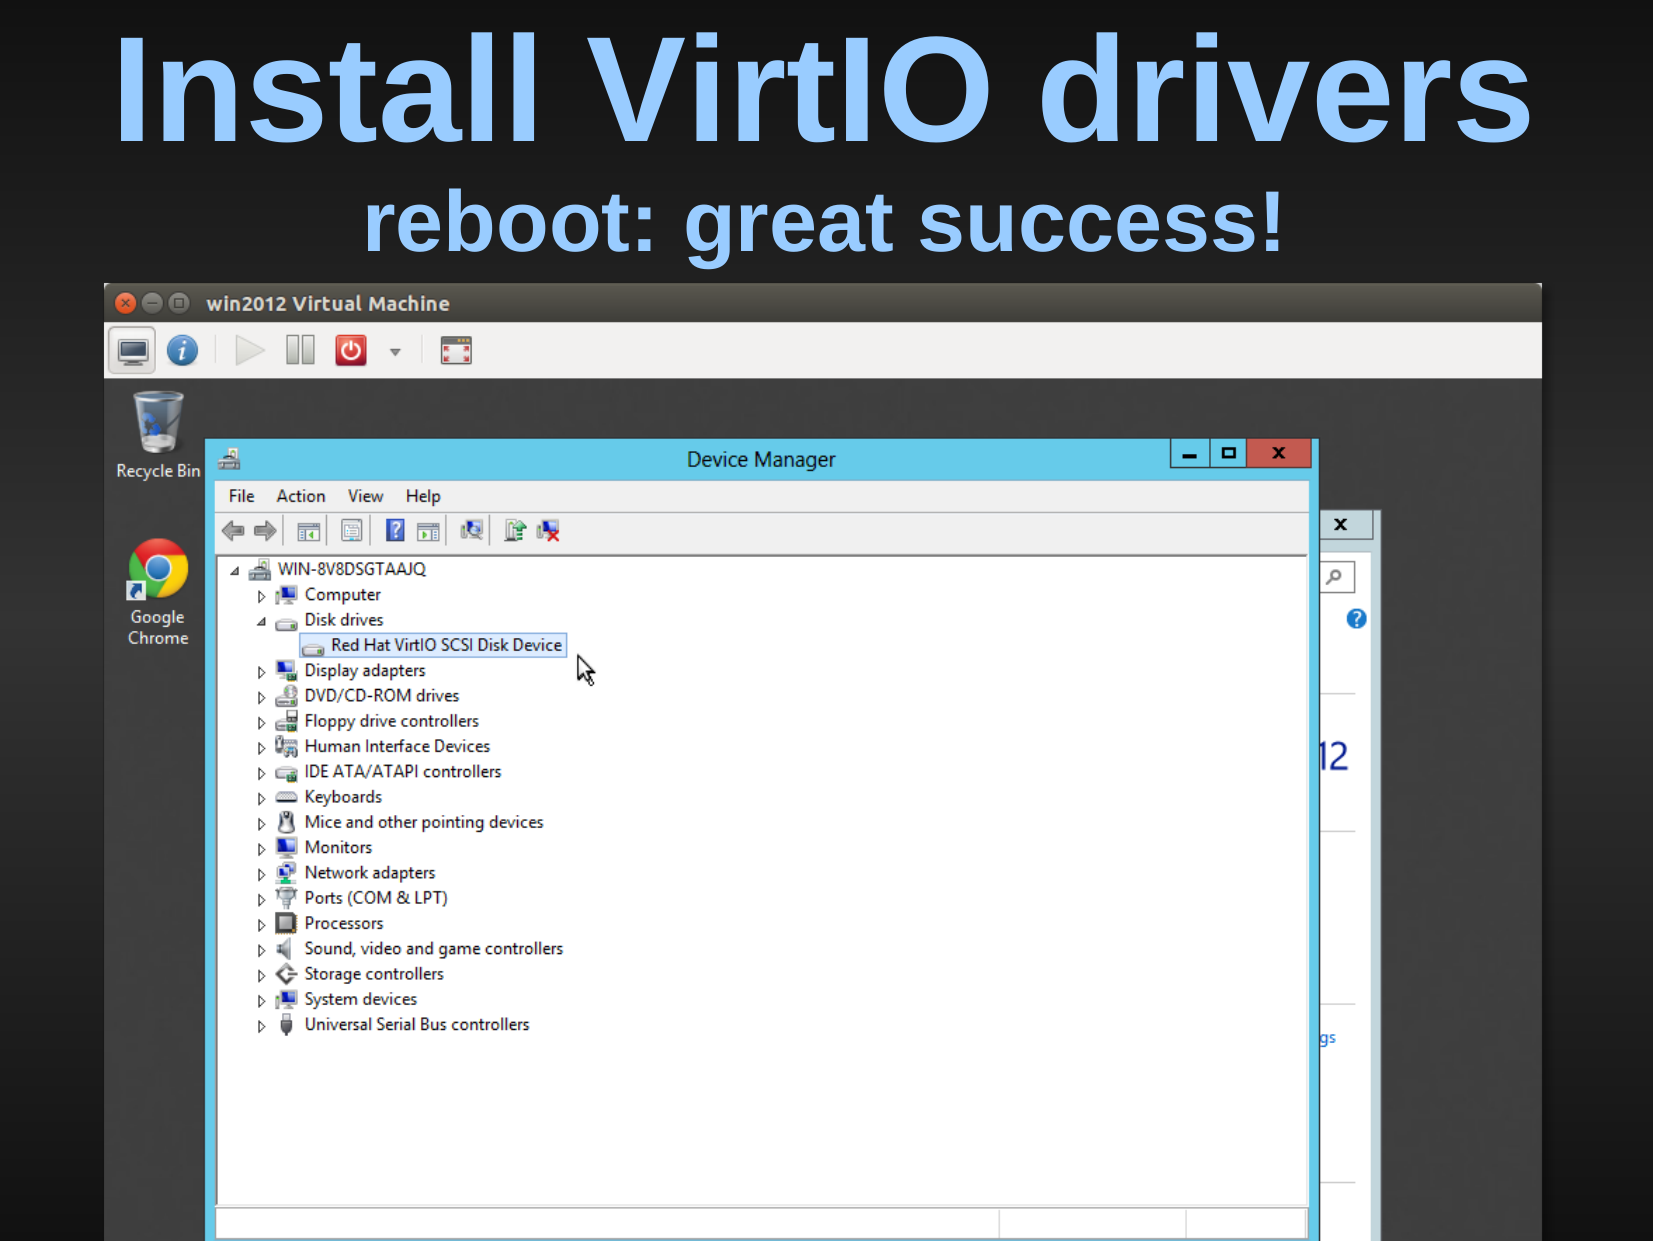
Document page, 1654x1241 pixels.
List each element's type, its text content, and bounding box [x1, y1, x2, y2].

title Install VirtIO drivers reboot: great success! [0, 5, 1651, 271]
title [15, 275, 1636, 1201]
picture [97, 276, 1555, 1241]
